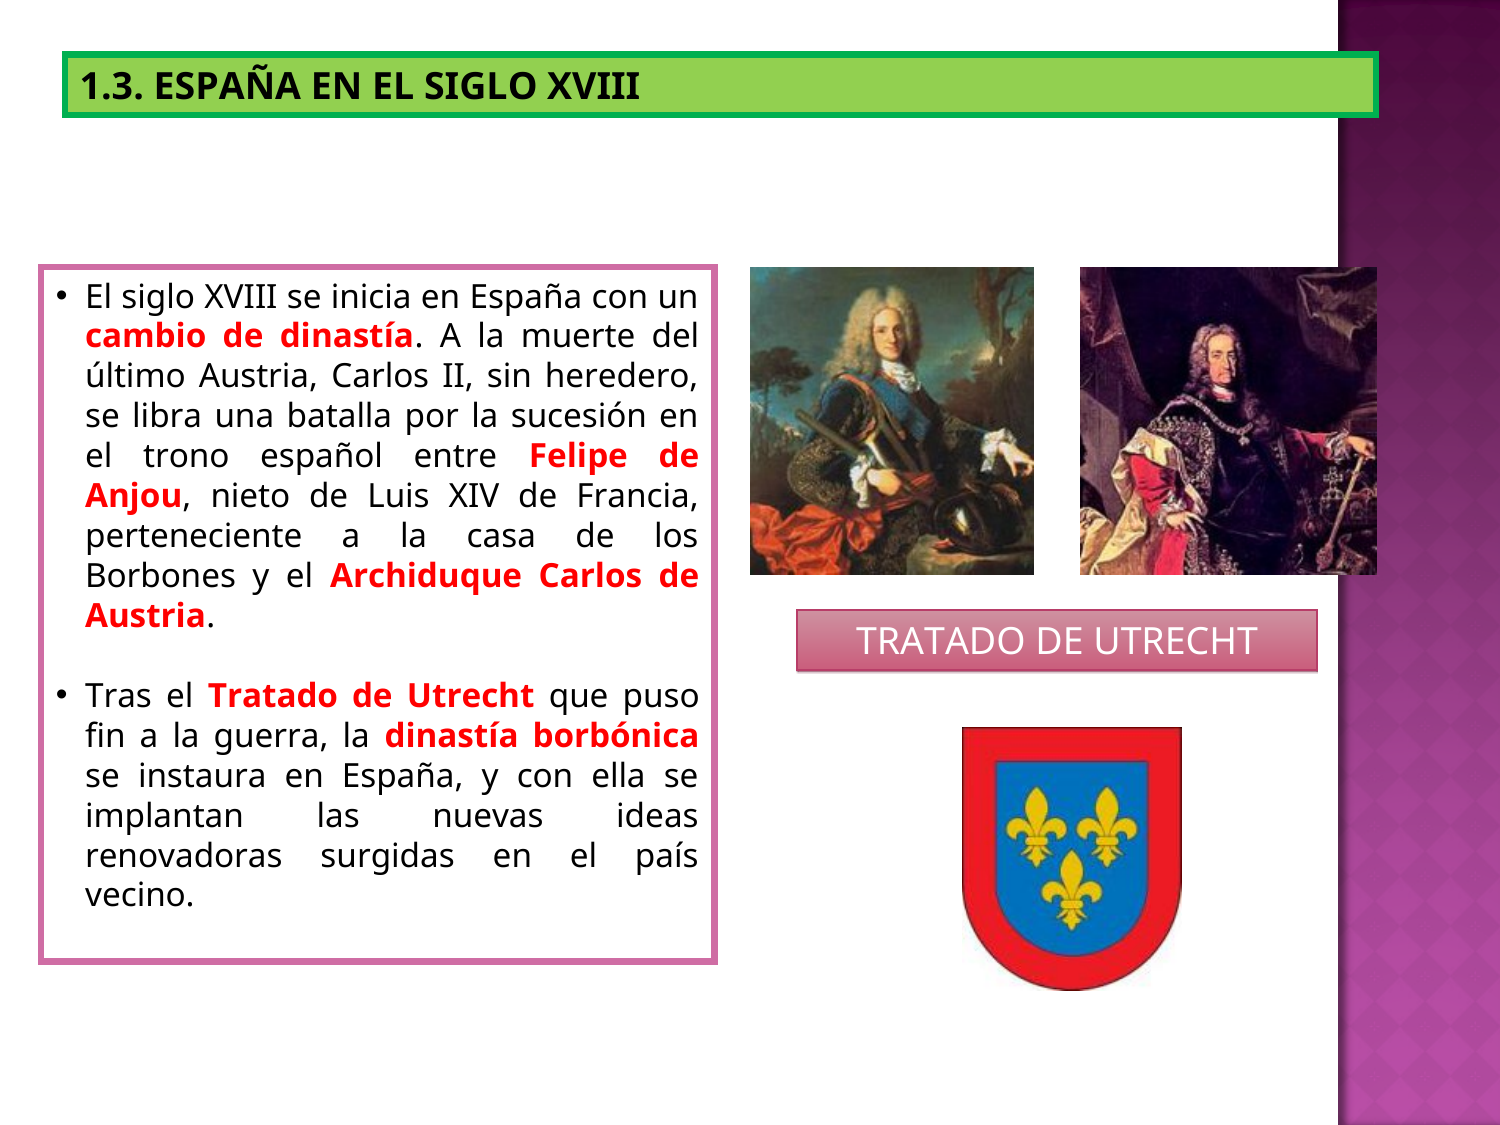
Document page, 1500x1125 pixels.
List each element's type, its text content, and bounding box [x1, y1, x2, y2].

picture [1080, 0, 1500, 1125]
picture [750, 267, 1034, 575]
text_box 1.3. ESPAÑA EN EL SIGLO XVIII [64, 54, 1377, 116]
picture [962, 727, 1182, 991]
text_box El siglo XVIII se inicia en España con un cambio de dinastía. A la muerte del último Austria, Carlos II, sin heredero, se libra una batalla por la sucesión en el trono español entre Felipe de Anjou, nieto de Luis XIV de Francia, perteneciente a la casa de los Borbones y el Archiduque Carlos de Austria. Tras el Tratado de Utrecht que puso fin a la guerra, la dinastía borbónica se instaura en España, y con ella se implantan las nuevas ideas renovadoras surgidas en el país vecino. [41, 267, 715, 962]
text_box TRATADO DE UTRECHT [797, 609, 1317, 671]
